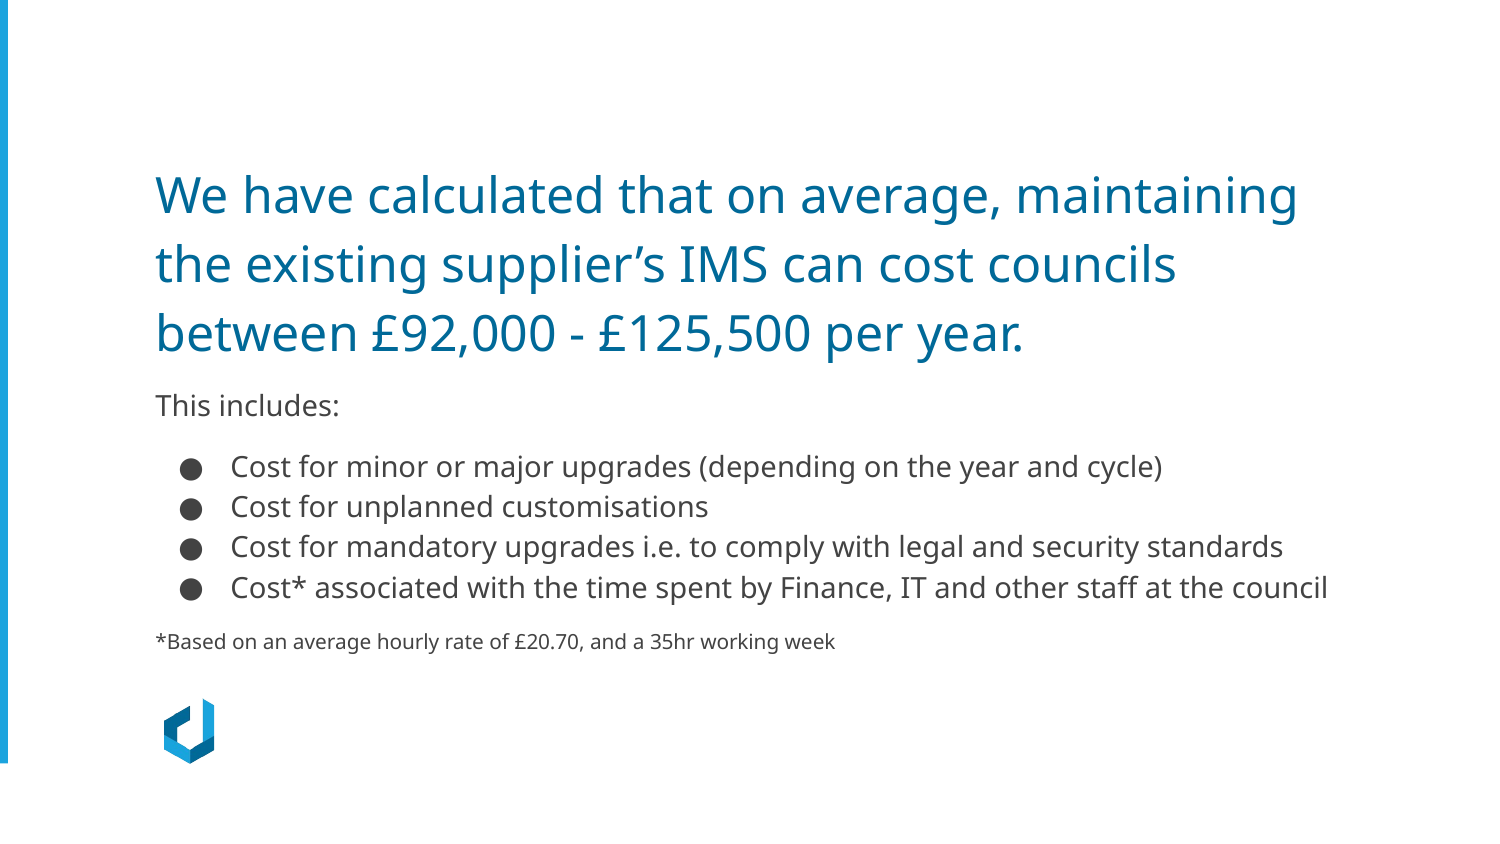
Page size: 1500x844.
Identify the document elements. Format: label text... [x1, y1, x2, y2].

list We have calculated that on average, maintaining the existing supplier’s IMS can cost councils between £92,000 - £125,500 per year. This includes: Cost for minor or major upgrades (depending on the year and cycle) Cost for unplanned customisations Cost for mandatory upgrades i.e. to comply with legal and security standards Cost* associated with the time spent by Finance, IT and other staff at the council *Based on an average hourly rate of £20.70, and a 35hr working week [140, 139, 1390, 637]
picture [164, 698, 215, 764]
